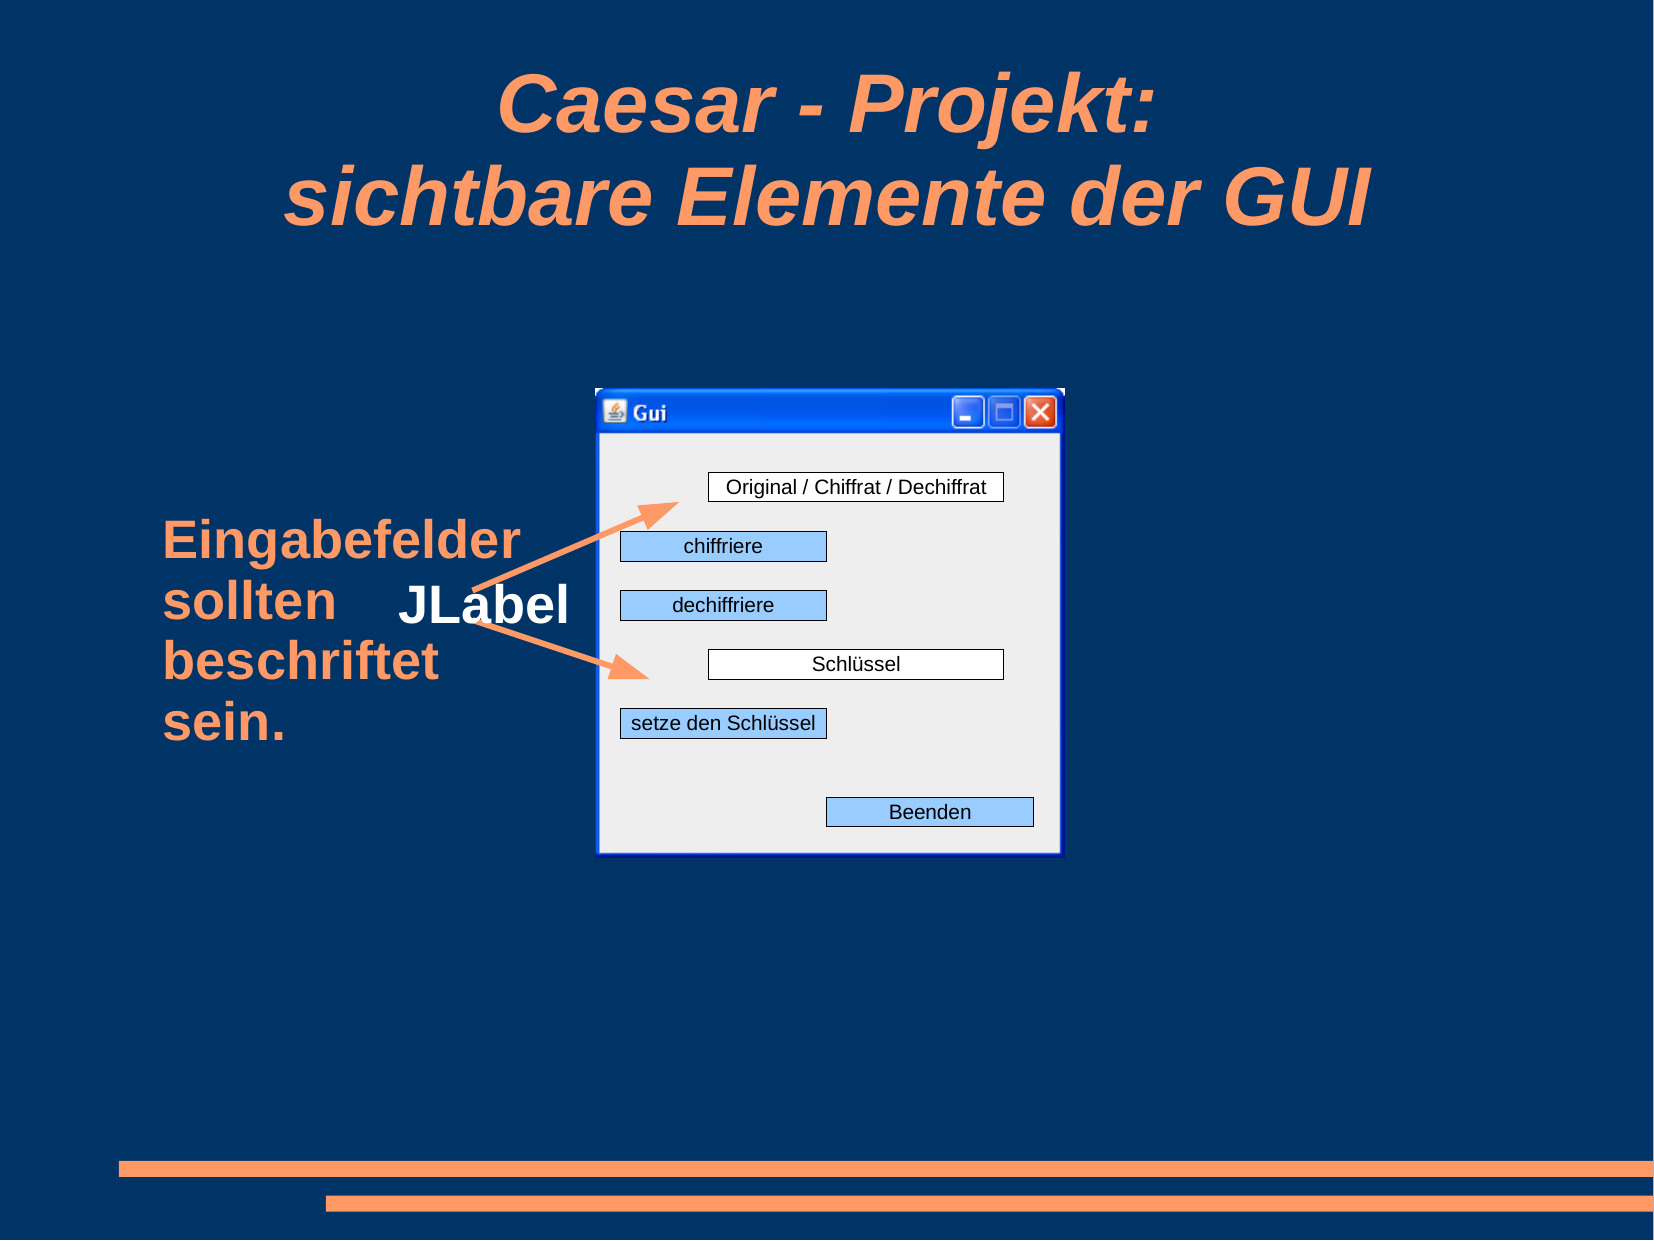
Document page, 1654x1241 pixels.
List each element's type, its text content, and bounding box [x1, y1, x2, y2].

text_box Beenden [826, 797, 1034, 827]
title Caesar - Projekt: sichtbare Elemente der GUI [121, 53, 1534, 247]
text_box Eingabefelder sollten beschriftet sein. [147, 502, 562, 766]
text_box Original / Chiffrat / Dechiffrat [708, 472, 1004, 502]
text_box Schlüssel [708, 649, 1004, 680]
text_box JLabel [383, 566, 586, 644]
text_box dechiffriere [620, 590, 827, 621]
text_box chiffriere [620, 531, 827, 562]
picture [595, 388, 1065, 858]
text_box setze den Schlüssel [620, 708, 827, 739]
